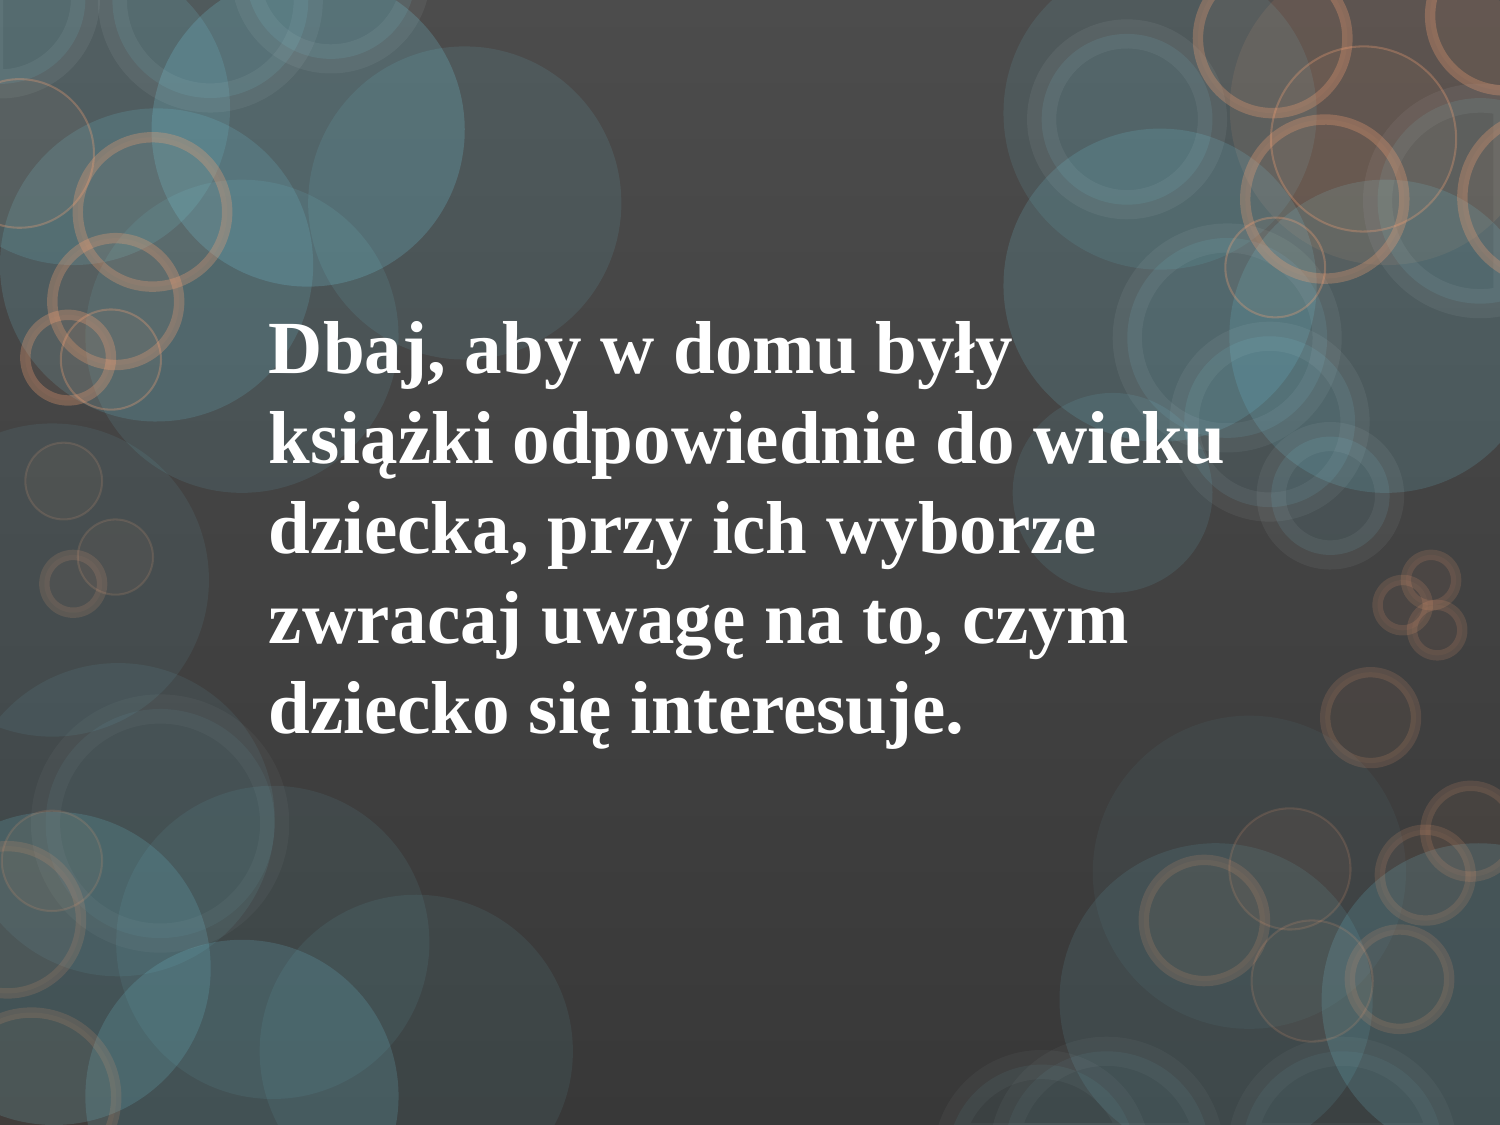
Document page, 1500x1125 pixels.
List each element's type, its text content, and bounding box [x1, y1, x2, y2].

text_box Dbaj, aby w domu były książki odpowiednie do wieku dziecka, przy ich wyborze zwracaj uwagę na to, czym dziecko się interesuje. [254, 291, 1258, 756]
